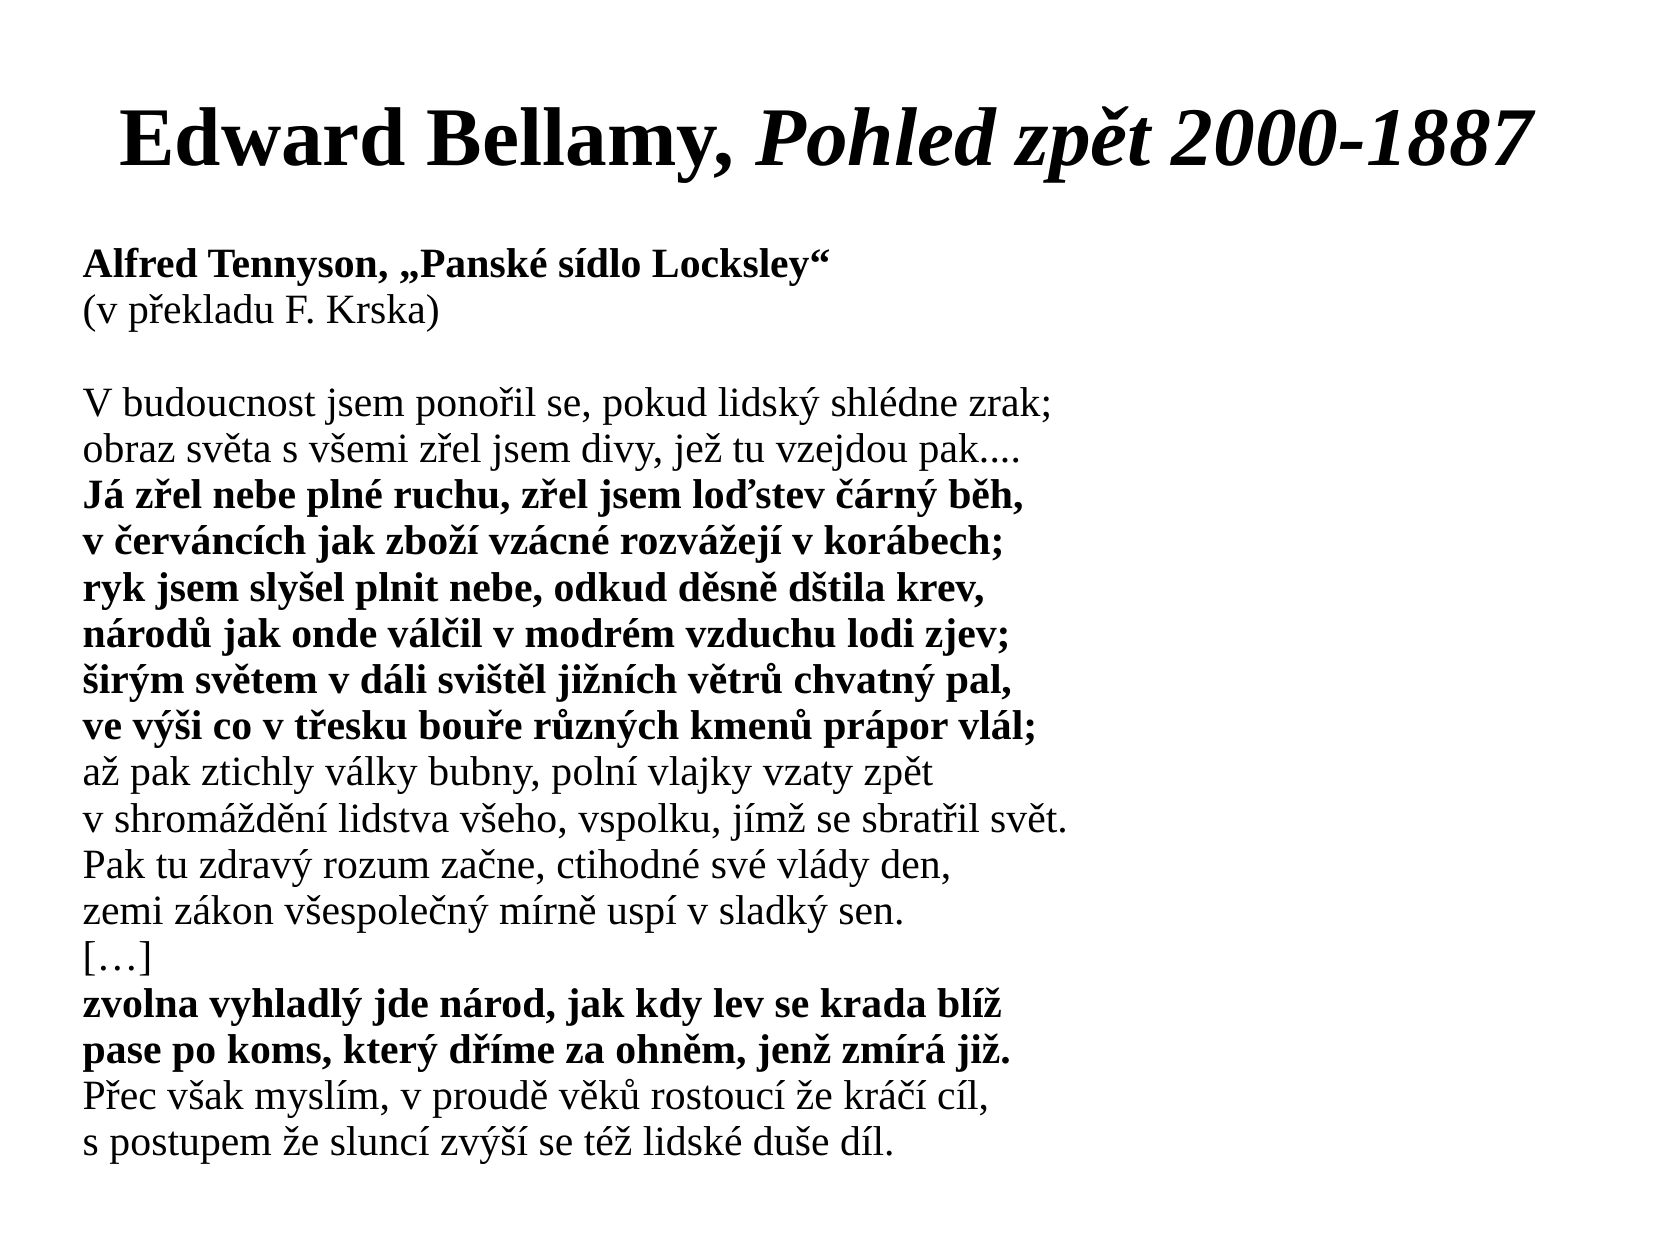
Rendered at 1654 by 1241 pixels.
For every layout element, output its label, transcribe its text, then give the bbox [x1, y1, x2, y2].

title Edward Bellamy, Pohled zpět 2000-1887 [82, 49, 1571, 226]
list Alfred Tennyson, „Panské sídlo Locksley“ (v překladu F. Krska) V budoucnost jsem ponořil se, pokud lidský shlédne zrak; obraz světa s všemi zřel jsem divy, jež tu vzejdou pak.... Já zřel nebe plné ruchu, zřel jsem loďstev čárný běh, v červáncích jak zboží vzácné rozvážejí v korábech; ryk jsem slyšel plnit nebe, odkud děsně dštila krev, národů jak onde válčil v modrém vzduchu lodi zjev; širým světem v dáli svištěl jižních větrů chvatný pal, ve výši co v třesku bouře různých kmenů prápor vlál; až pak ztichly války bubny, polní vlajky vzaty zpět v shromáždění lidstva všeho, vspolku, jímž se sbratřil svět. Pak tu zdravý rozum začne, ctihodné své vlády den, zemi zákon všespolečný mírně uspí v sladký sen. […] zvolna vyhladlý jde národ, jak kdy lev se krada blíž pase po koms, který dříme za ohněm, jenž zmírá již. Přec však myslím, v proudě věků rostoucí že kráčí cíl, s postupem že sluncí zvýší se též lidské duše díl. [82, 240, 1571, 1216]
